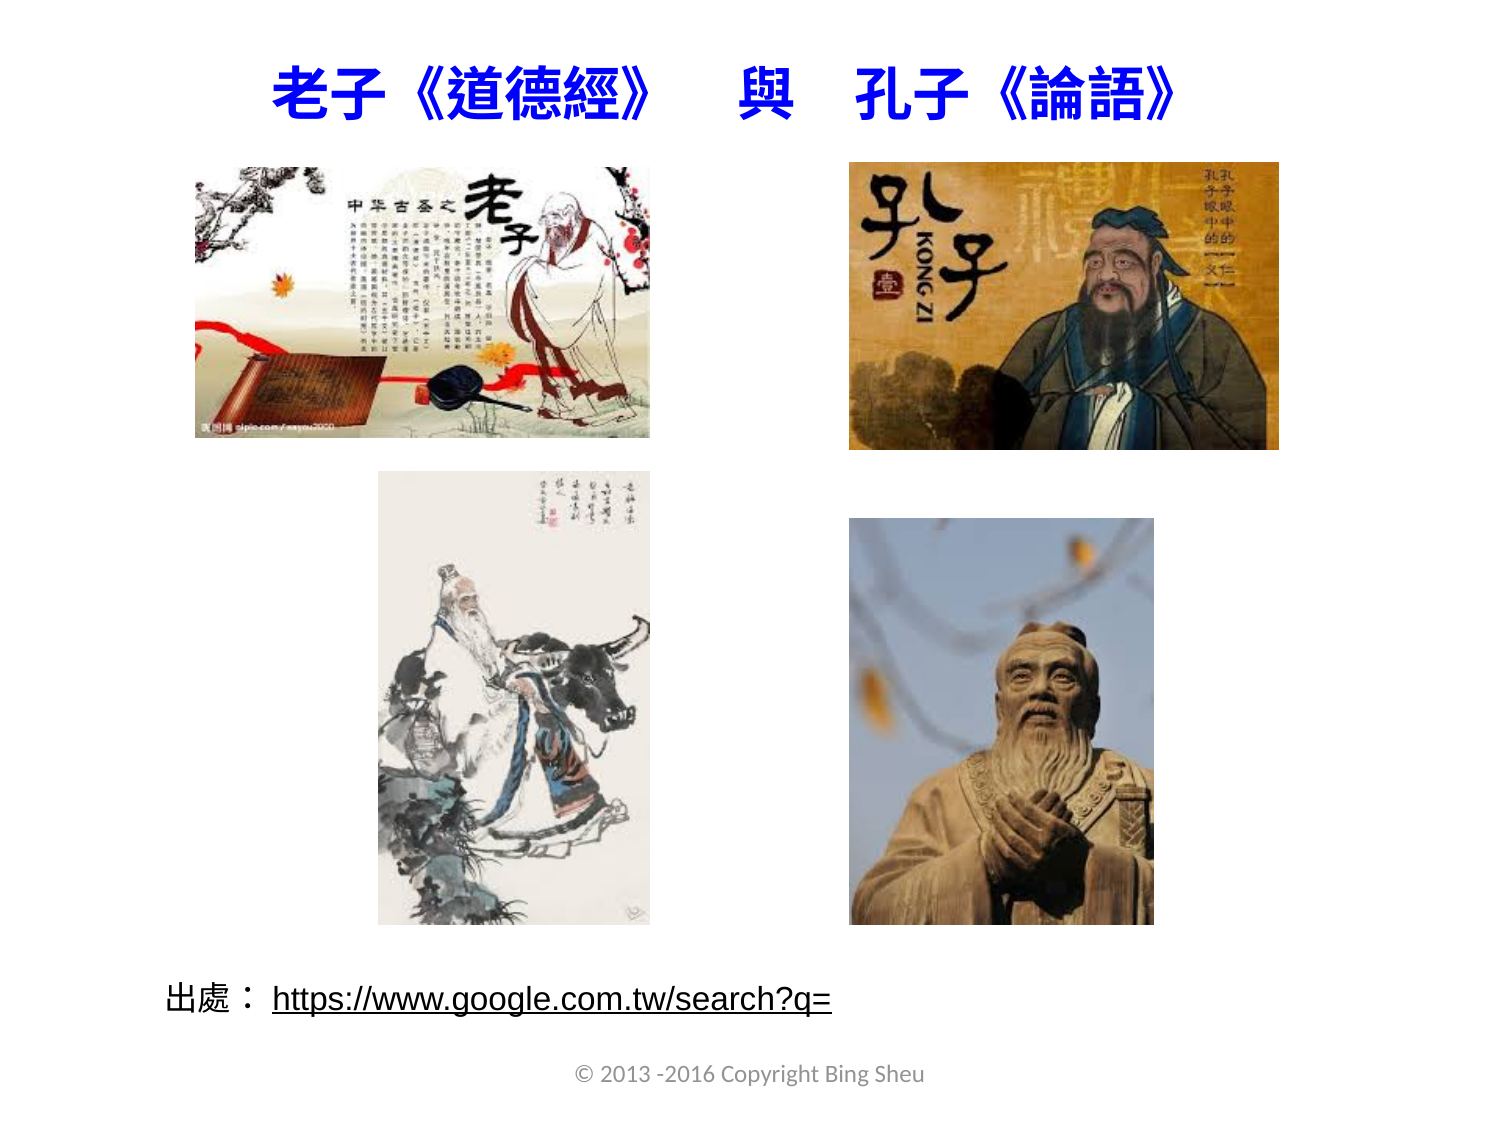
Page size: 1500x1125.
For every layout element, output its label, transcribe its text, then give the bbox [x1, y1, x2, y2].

picture [378, 471, 650, 925]
picture [195, 167, 650, 438]
footer © 2013 -2016 Copyright Bing Sheu [512, 1042, 988, 1103]
picture [849, 518, 1154, 925]
picture [849, 162, 1279, 450]
text_box 出處：https://www.google.com.tw/search?q= [149, 969, 1025, 1025]
text_box 老子《道德經》 與 孔子《論語》 [137, 50, 1338, 135]
